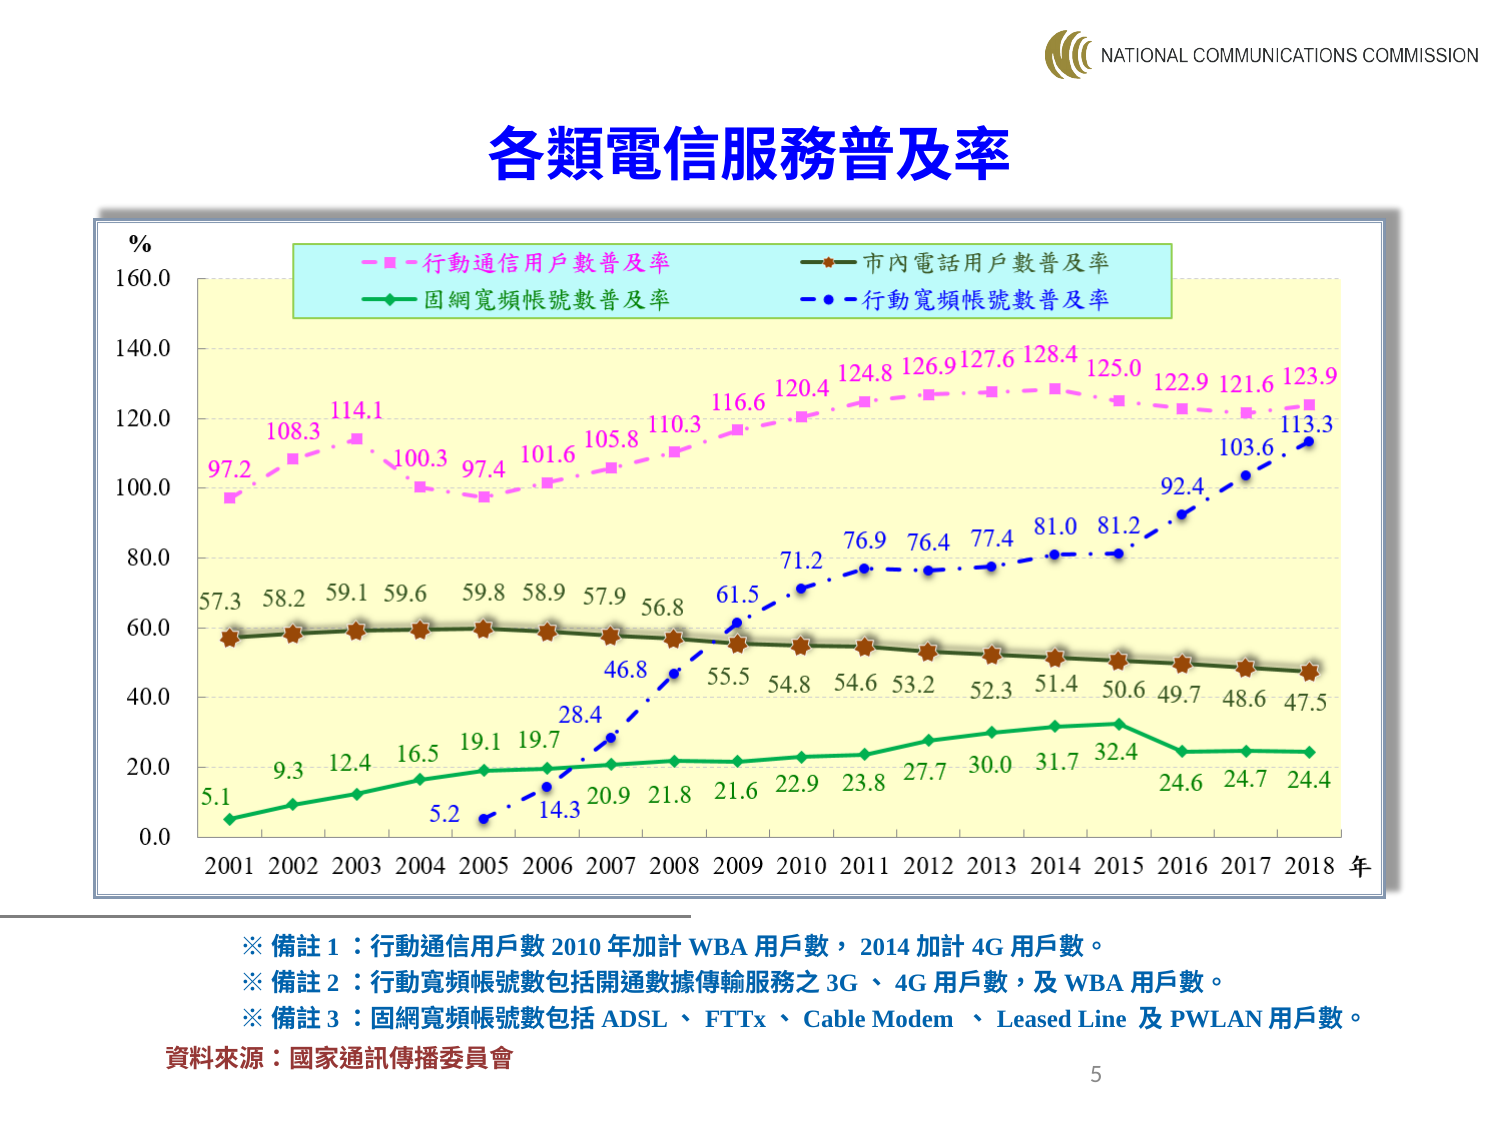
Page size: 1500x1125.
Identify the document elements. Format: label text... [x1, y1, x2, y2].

text_box ※備註1：行動通信用戶數2010年加計WBA用戶數，2014加計4G用戶數。 ※備註2：行動寬頻帳號數包括開通數據傳輸服務之3G、4G用戶數，及WBA用戶數。 ※備註3：固網寬頻帳號數包括ADSL、FTTx、Cable Modem 、Leased Line 及PWLAN用戶數。 [0, 916, 1424, 1042]
text_box [1074, 1042, 1426, 1103]
picture [1045, 30, 1479, 79]
text_box 各類電信服務普及率 [0, 90, 1500, 216]
text_box 資料來源：國家通訊傳播委員會 [0, 1035, 703, 1081]
picture [91, 200, 1409, 900]
